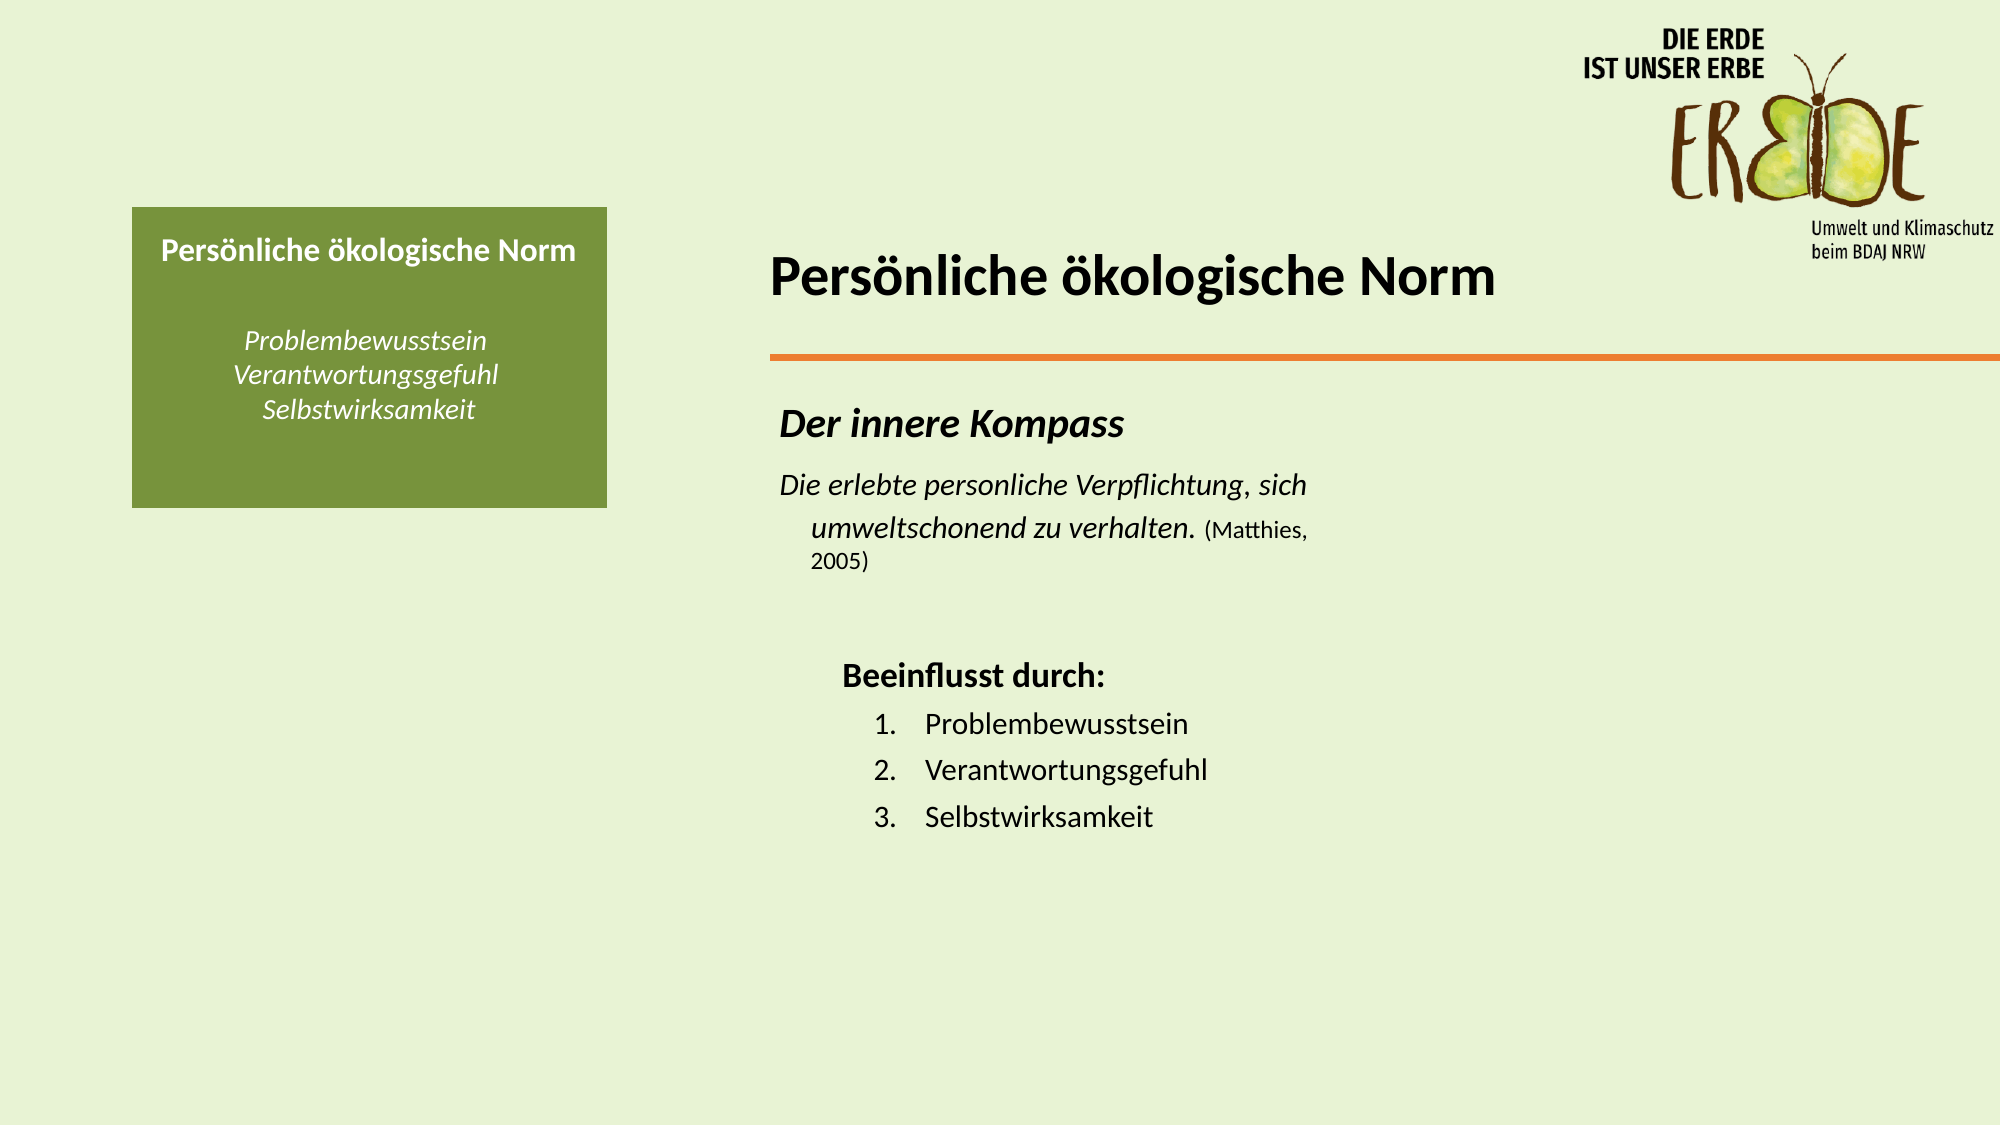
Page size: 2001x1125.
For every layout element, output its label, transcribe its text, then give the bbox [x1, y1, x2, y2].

text_box Der innere Kompass Die erlebte personliche Verpflichtung, sich umweltschonend zu verhalten. (Matthies, 2005) [779, 395, 1385, 555]
text_box Beeinflusst durch: 1. Problembewusstsein 2. Verantwortungsgefuhl 3. Selbstwirksamkeit [842, 652, 1231, 812]
text_box Persönliche ökologische Norm [755, 245, 2000, 318]
text_box Persönliche ökologische Norm Problembewusstsein Verantwortungsgefuhl Selbstwirksamkeit [132, 207, 607, 508]
